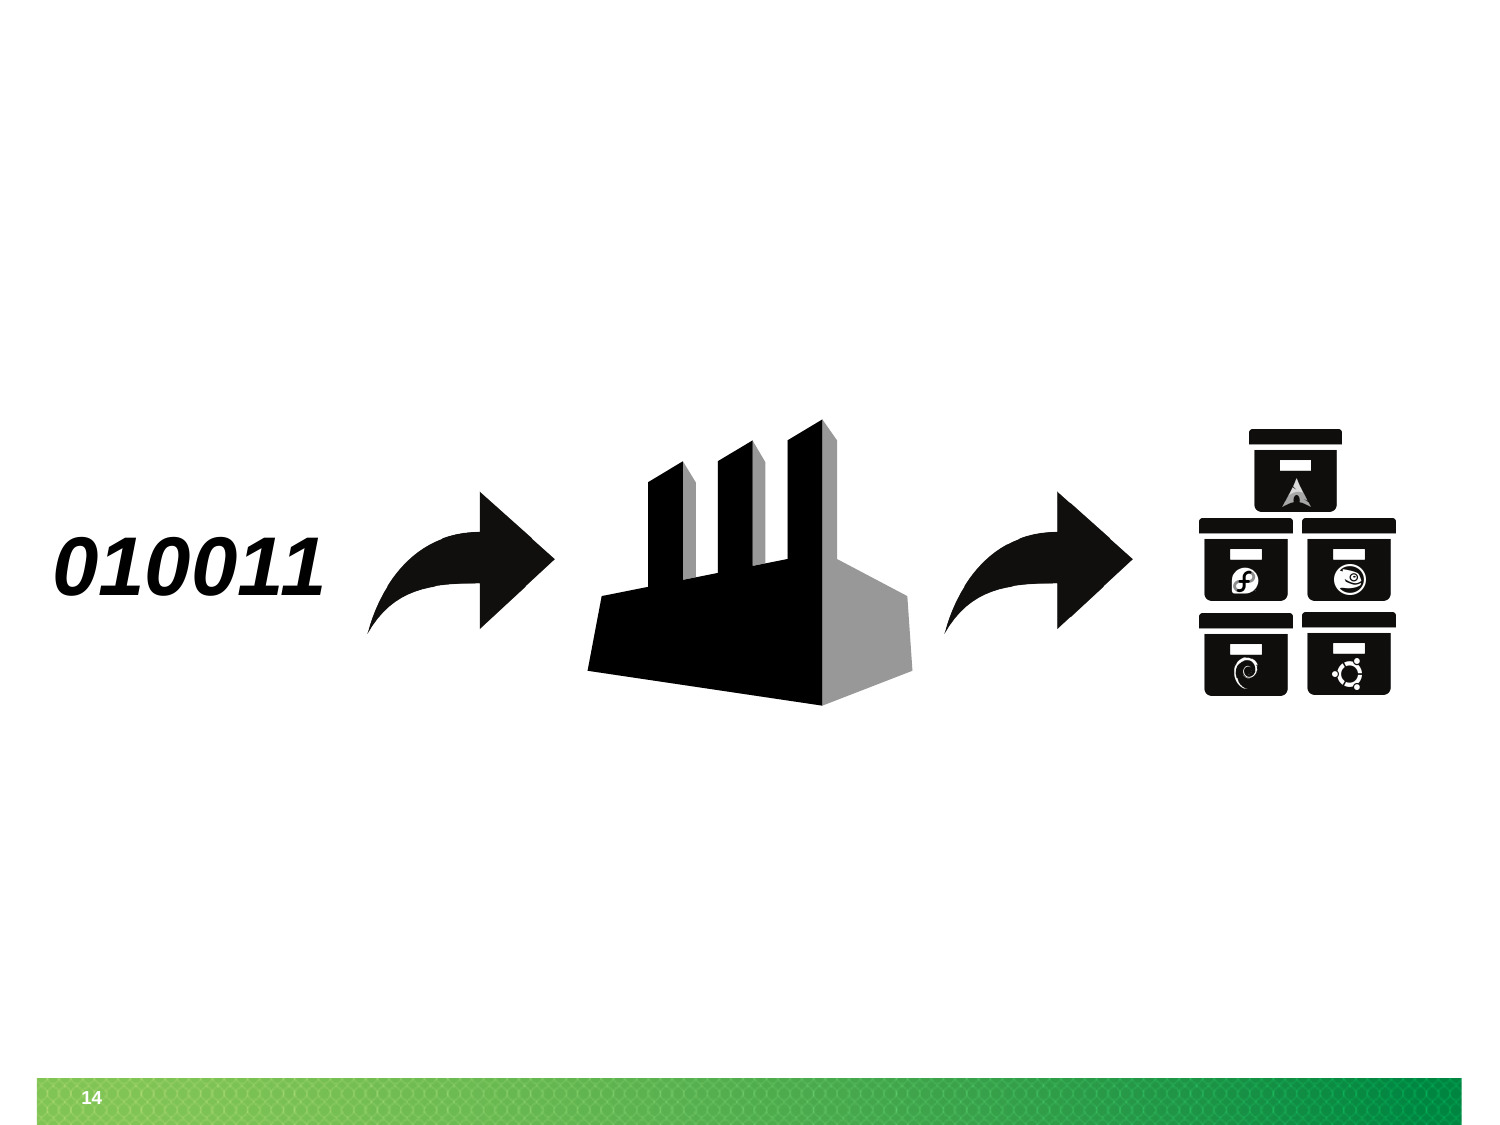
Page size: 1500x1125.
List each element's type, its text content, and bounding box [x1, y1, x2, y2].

picture [367, 491, 555, 634]
picture [577, 409, 923, 716]
picture [1249, 429, 1342, 512]
picture [1199, 518, 1293, 601]
picture [1199, 613, 1293, 696]
picture [1302, 612, 1396, 695]
picture [36, 1078, 1462, 1125]
text_box 010011 [52, 515, 331, 610]
picture [1302, 518, 1396, 601]
picture [944, 491, 1133, 634]
